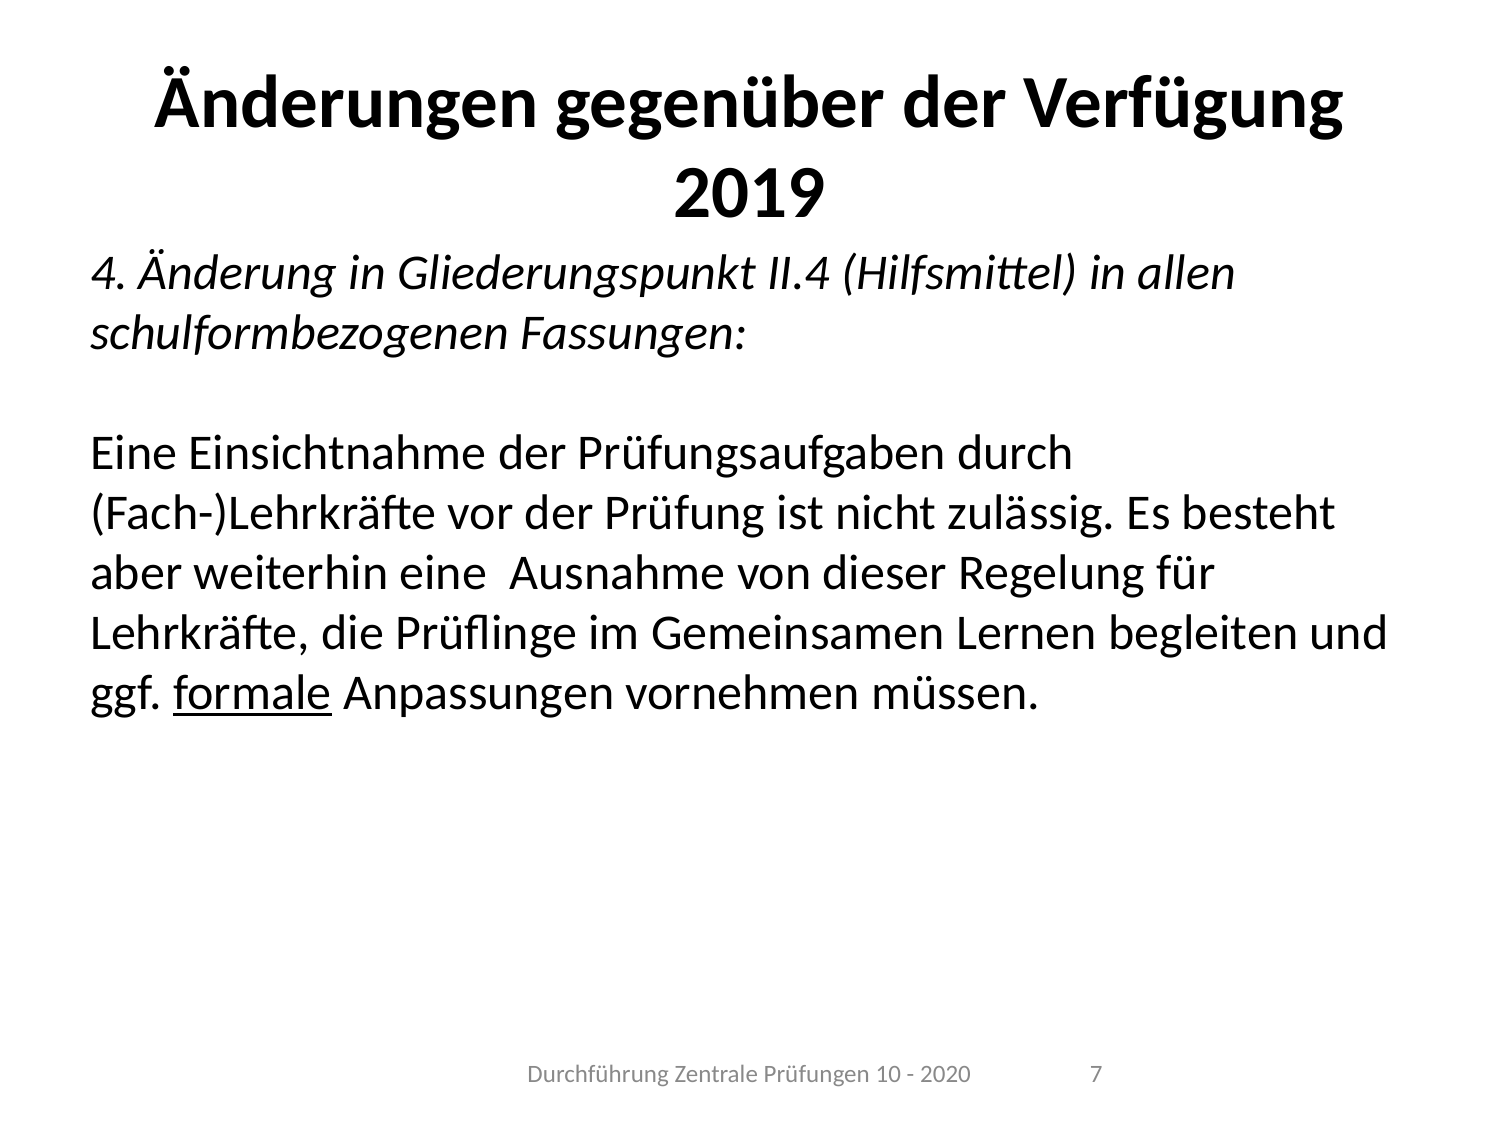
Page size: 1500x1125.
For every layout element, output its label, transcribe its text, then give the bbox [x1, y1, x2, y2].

list 4. Änderung in Gliederungspunkt II.4 (Hilfsmittel) in allen schulformbezogenen Fassungen: Eine Einsichtnahme der Prüfungsaufgaben durch (Fach-)Lehrkräfte vor der Prüfung ist nicht zulässig. Es besteht aber weiterhin eine Ausnahme von dieser Regelung für Lehrkräfte, die Prüflinge im Gemeinsamen Lernen begleiten und ggf. formale Anpassungen vornehmen müssen. [75, 231, 1426, 1005]
text_box Durchführung Zentrale Prüfungen 10 - 2020 [512, 1042, 988, 1103]
title Änderungen gegenüber der Verfügung 2019 [75, 45, 1426, 209]
text_box 7 [1074, 1042, 1426, 1103]
